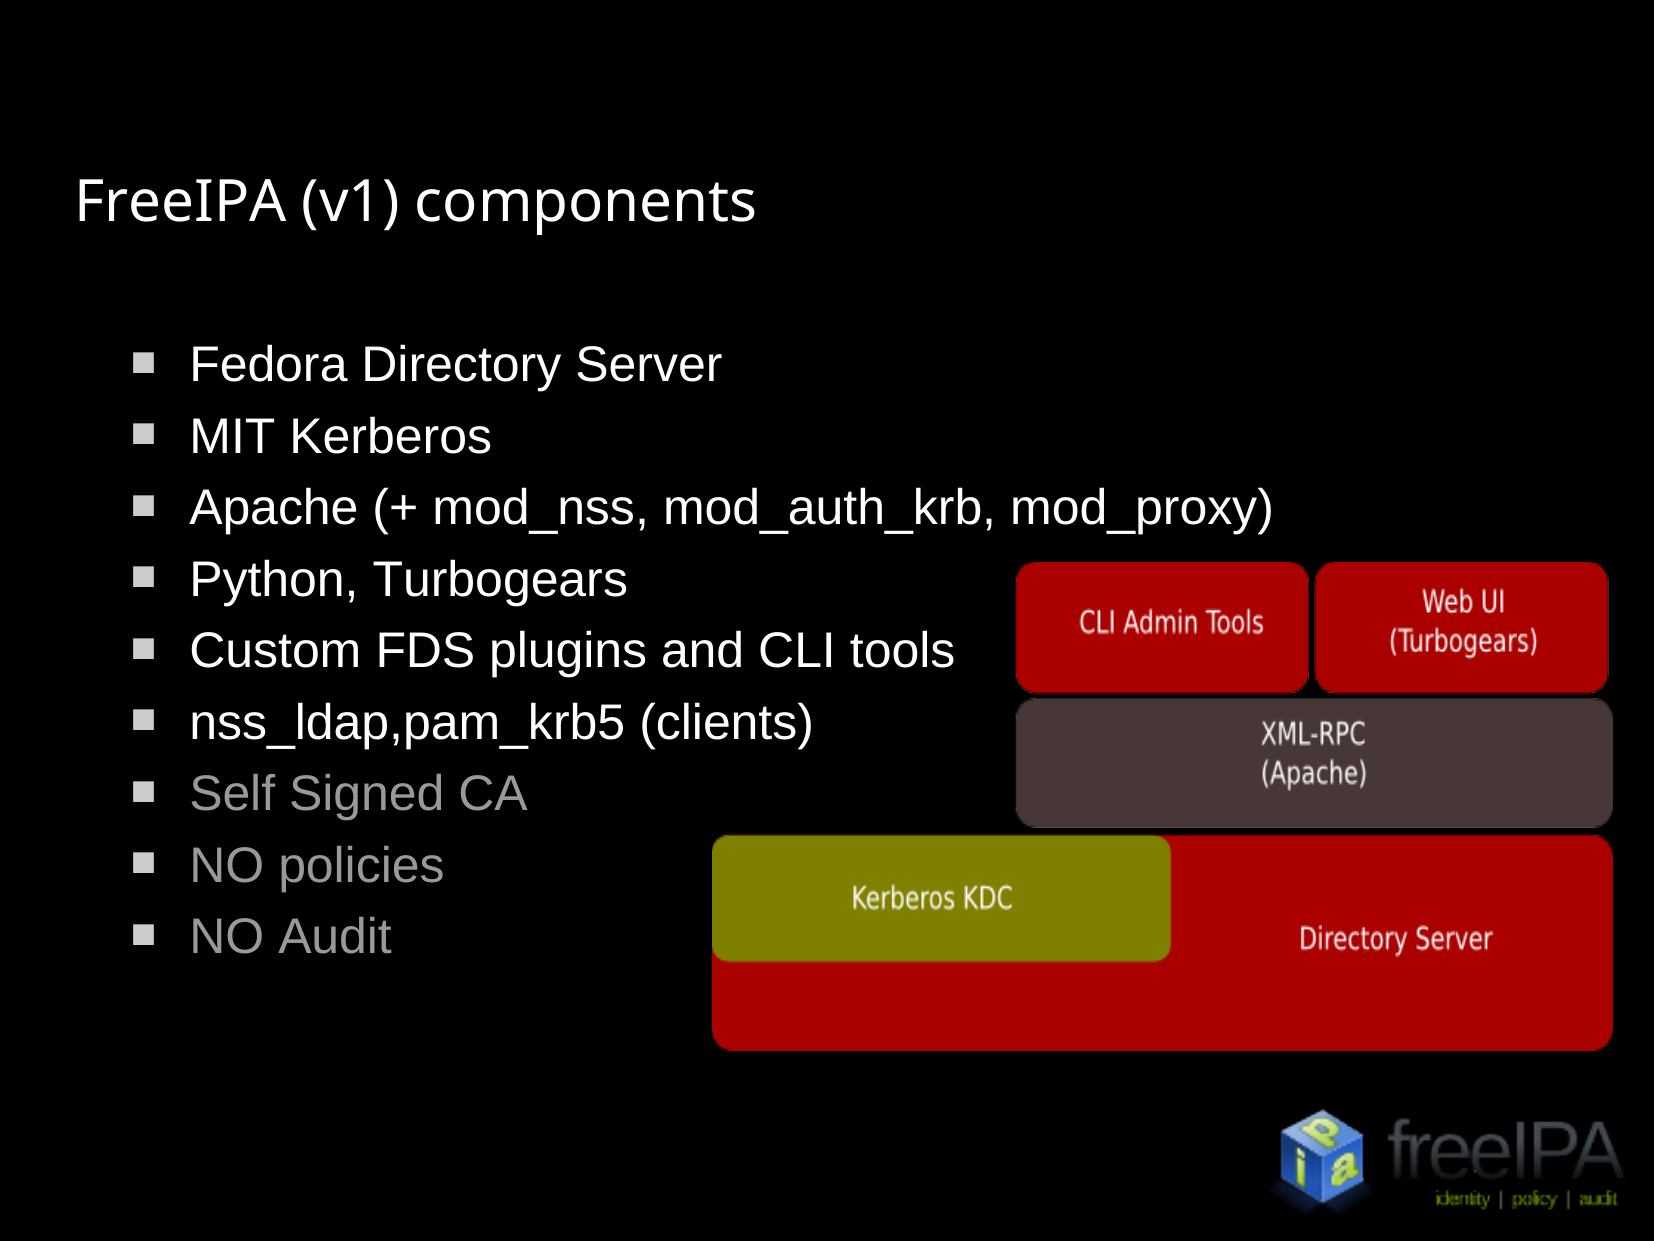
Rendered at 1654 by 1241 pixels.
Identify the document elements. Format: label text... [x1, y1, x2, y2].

picture [712, 562, 1613, 1051]
title FreeIPA (v1) components [74, 95, 1506, 303]
picture [1269, 1105, 1634, 1220]
list Fedora Directory Server MIT Kerberos Apache (+ mod_nss, mod_auth_krb, mod_proxy) Python, Turbogears Custom FDS plugins and CLI tools nss_ldap,pam_krb5 (clients) Self Signed CA NO policies NO Audit [77, 264, 1500, 979]
